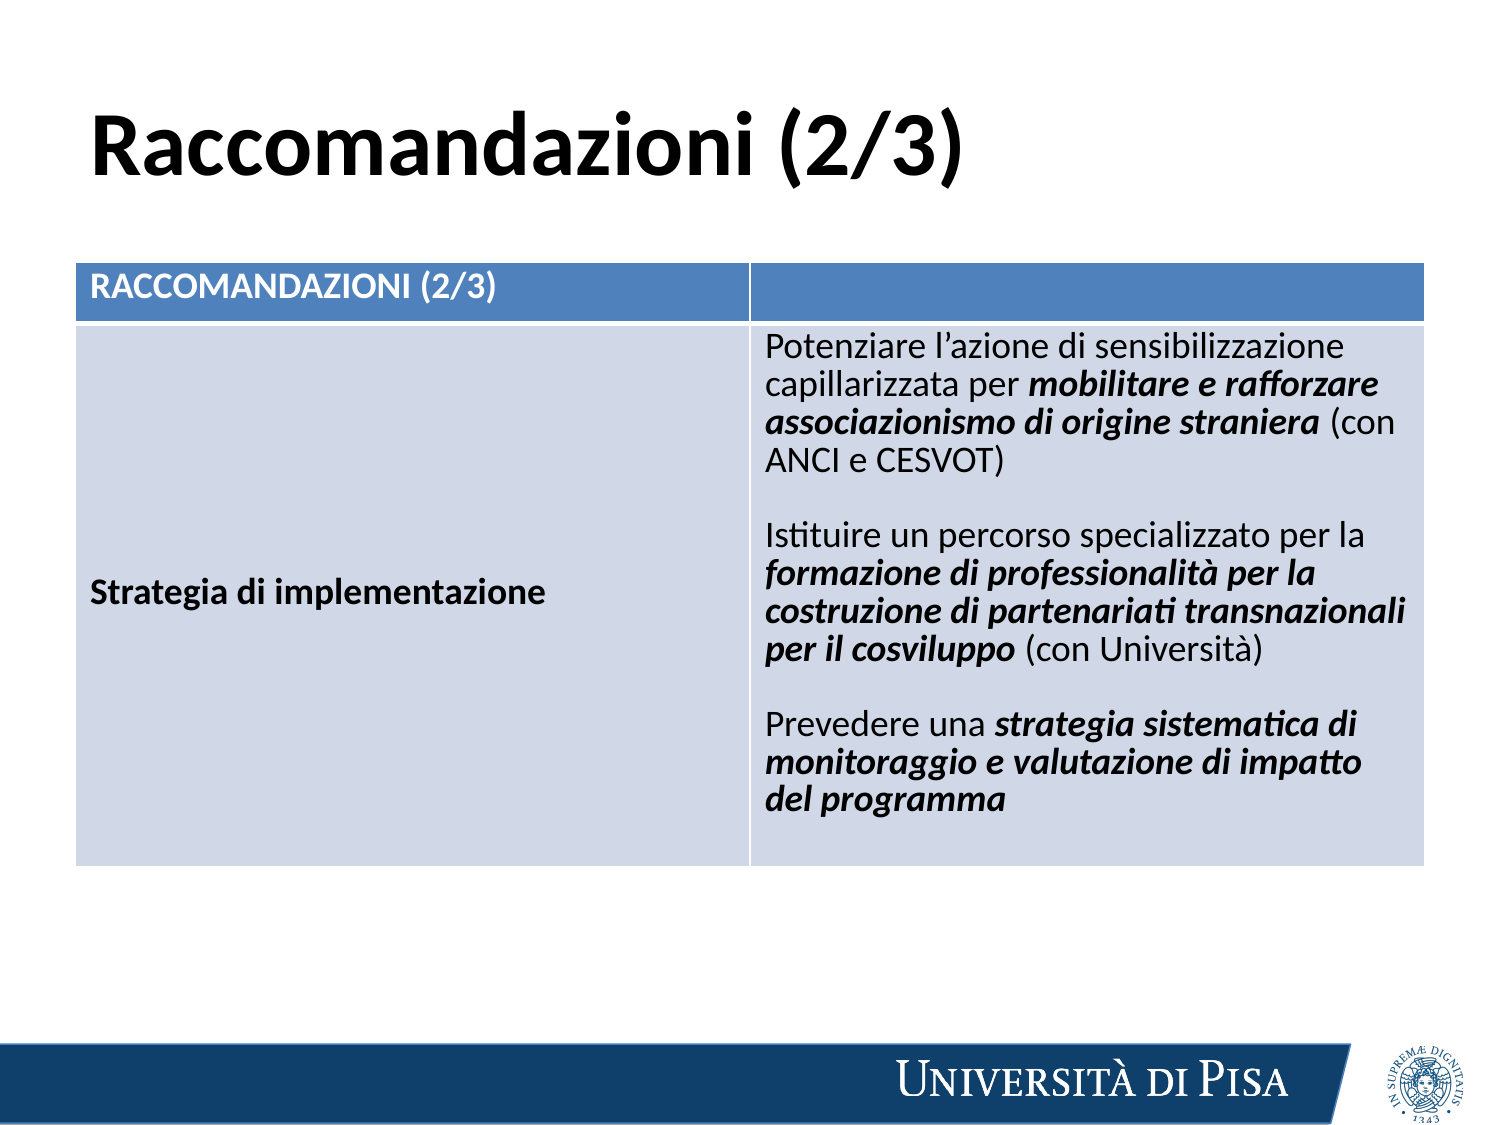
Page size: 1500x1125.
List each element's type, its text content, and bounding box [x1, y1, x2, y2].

table_cell Strategia di implementazione [76, 326, 749, 866]
table_header RACCOMANDAZIONI (2/3) [76, 263, 749, 321]
table_cell Potenziare l’azione di sensibilizzazione capillarizzata per mobilitare e rafforzare associazionismo di origine straniera (con ANCI e CESVOT) Istituire un percorso specializzato per la formazione di professionalità per la costruzione di partenariati transnazionali per il cosviluppo (con Università) Prevedere una strategia sistematica di monitoraggio e valutazione di impatto del programma [751, 326, 1424, 866]
picture [1387, 1046, 1463, 1123]
table_header [751, 263, 1424, 321]
title Raccomandazioni (2/3) [75, 45, 1425, 233]
text_box [0, 1044, 1351, 1124]
picture [895, 1058, 1289, 1096]
